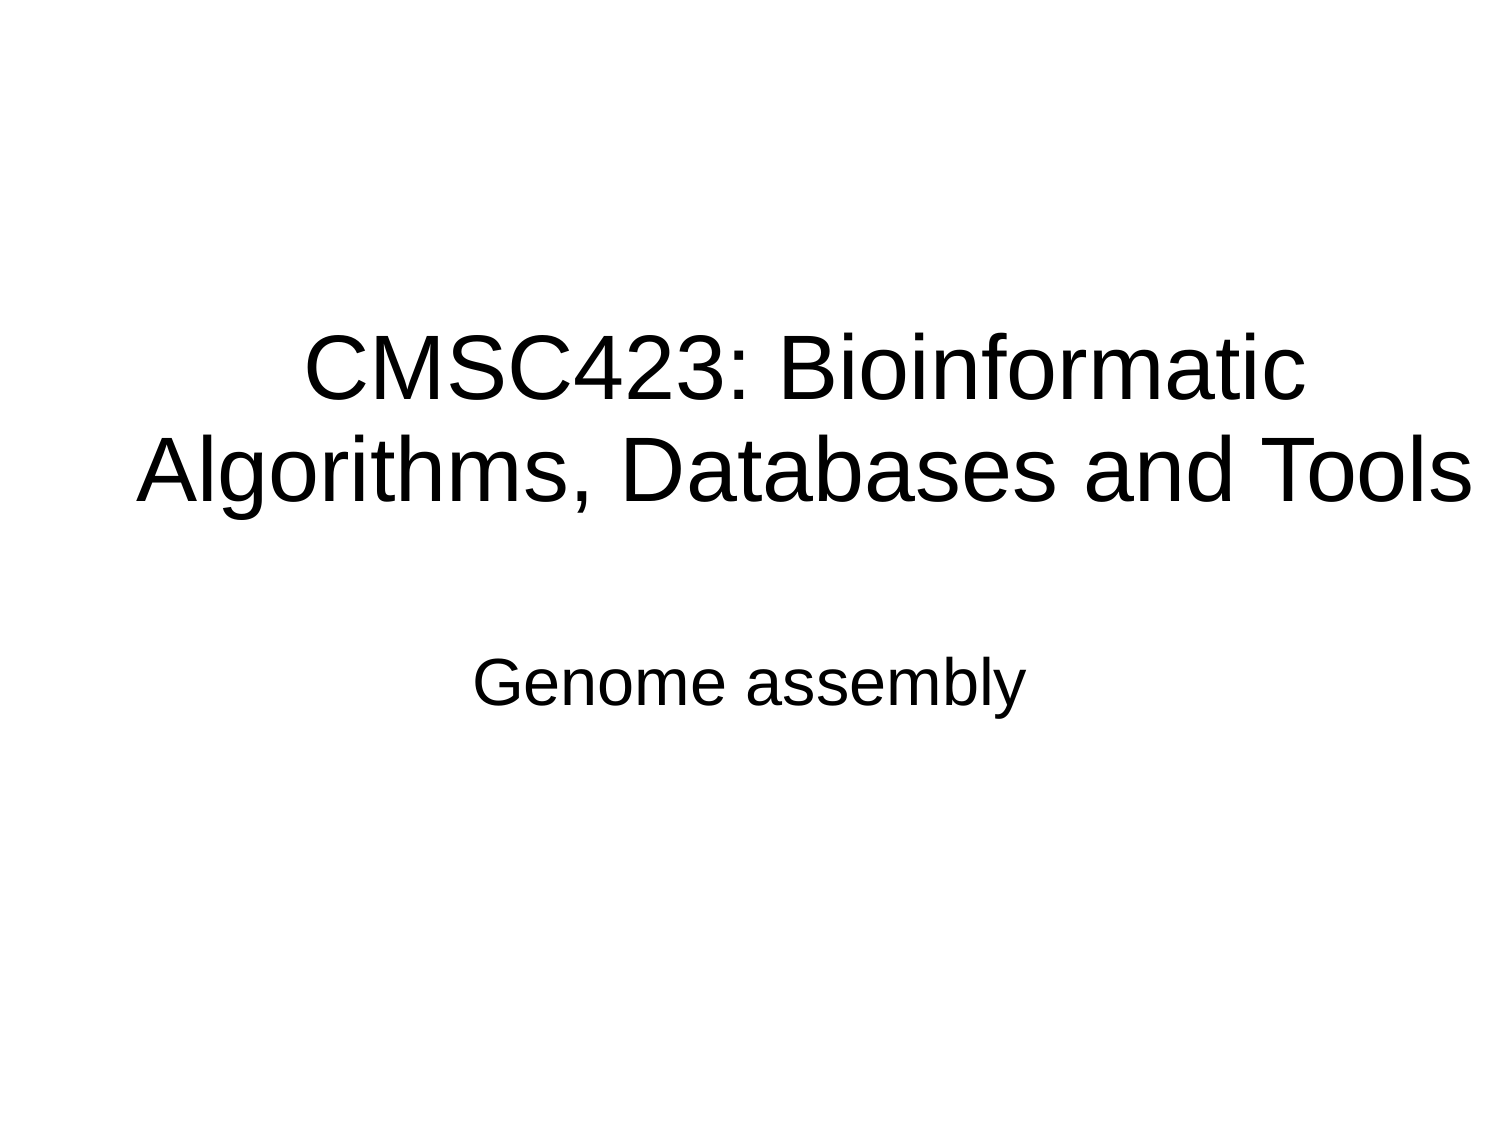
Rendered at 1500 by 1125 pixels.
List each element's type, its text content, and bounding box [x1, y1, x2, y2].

title CMSC423: Bioinformatic Algorithms, Databases and Tools [112, 308, 1500, 632]
subtitle Genome assembly [225, 637, 1276, 926]
